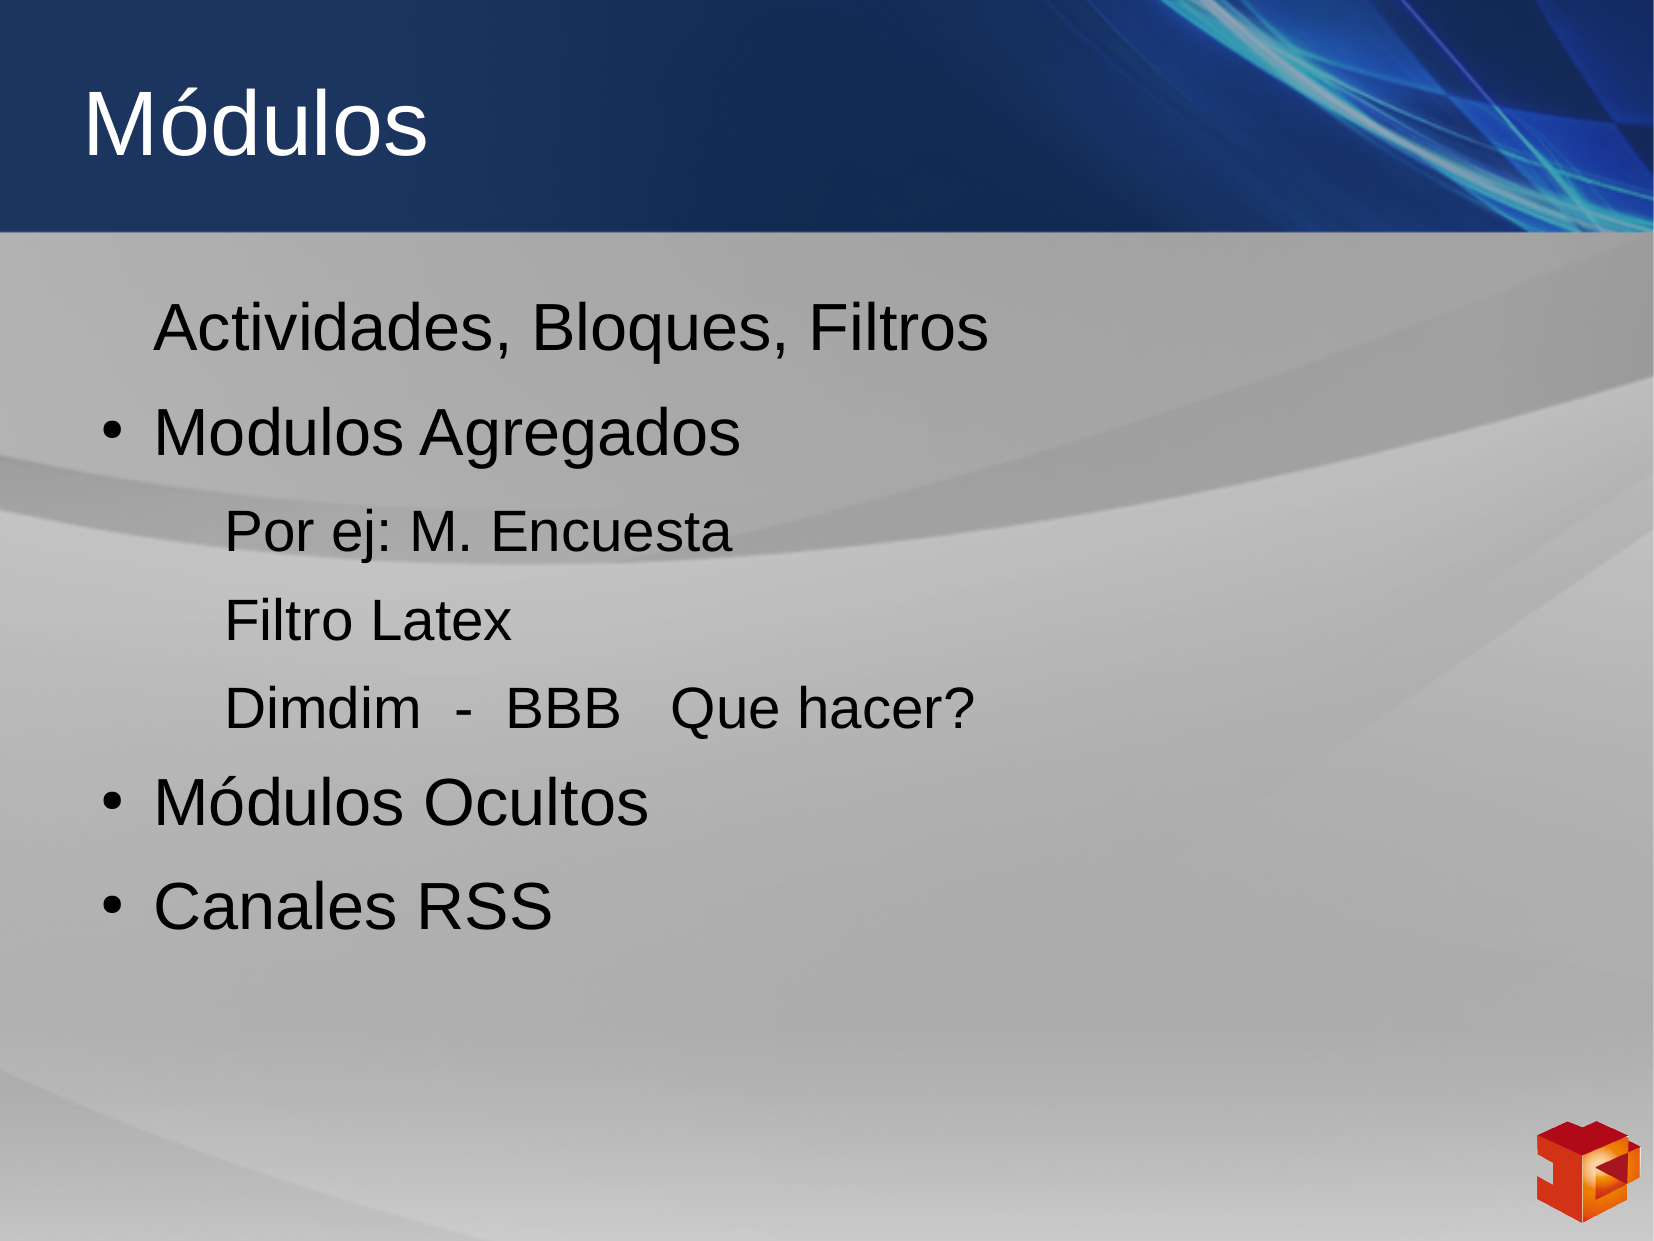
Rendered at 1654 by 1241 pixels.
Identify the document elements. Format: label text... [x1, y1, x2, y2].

title Módulos [82, 19, 1571, 228]
list Actividades, Bloques, Filtros Modulos Agregados Por ej: M. Encuesta Filtro Latex Dimdim - BBB Que hacer? Módulos Ocultos Canales RSS [82, 290, 1571, 1109]
picture [0, 0, 1654, 1241]
